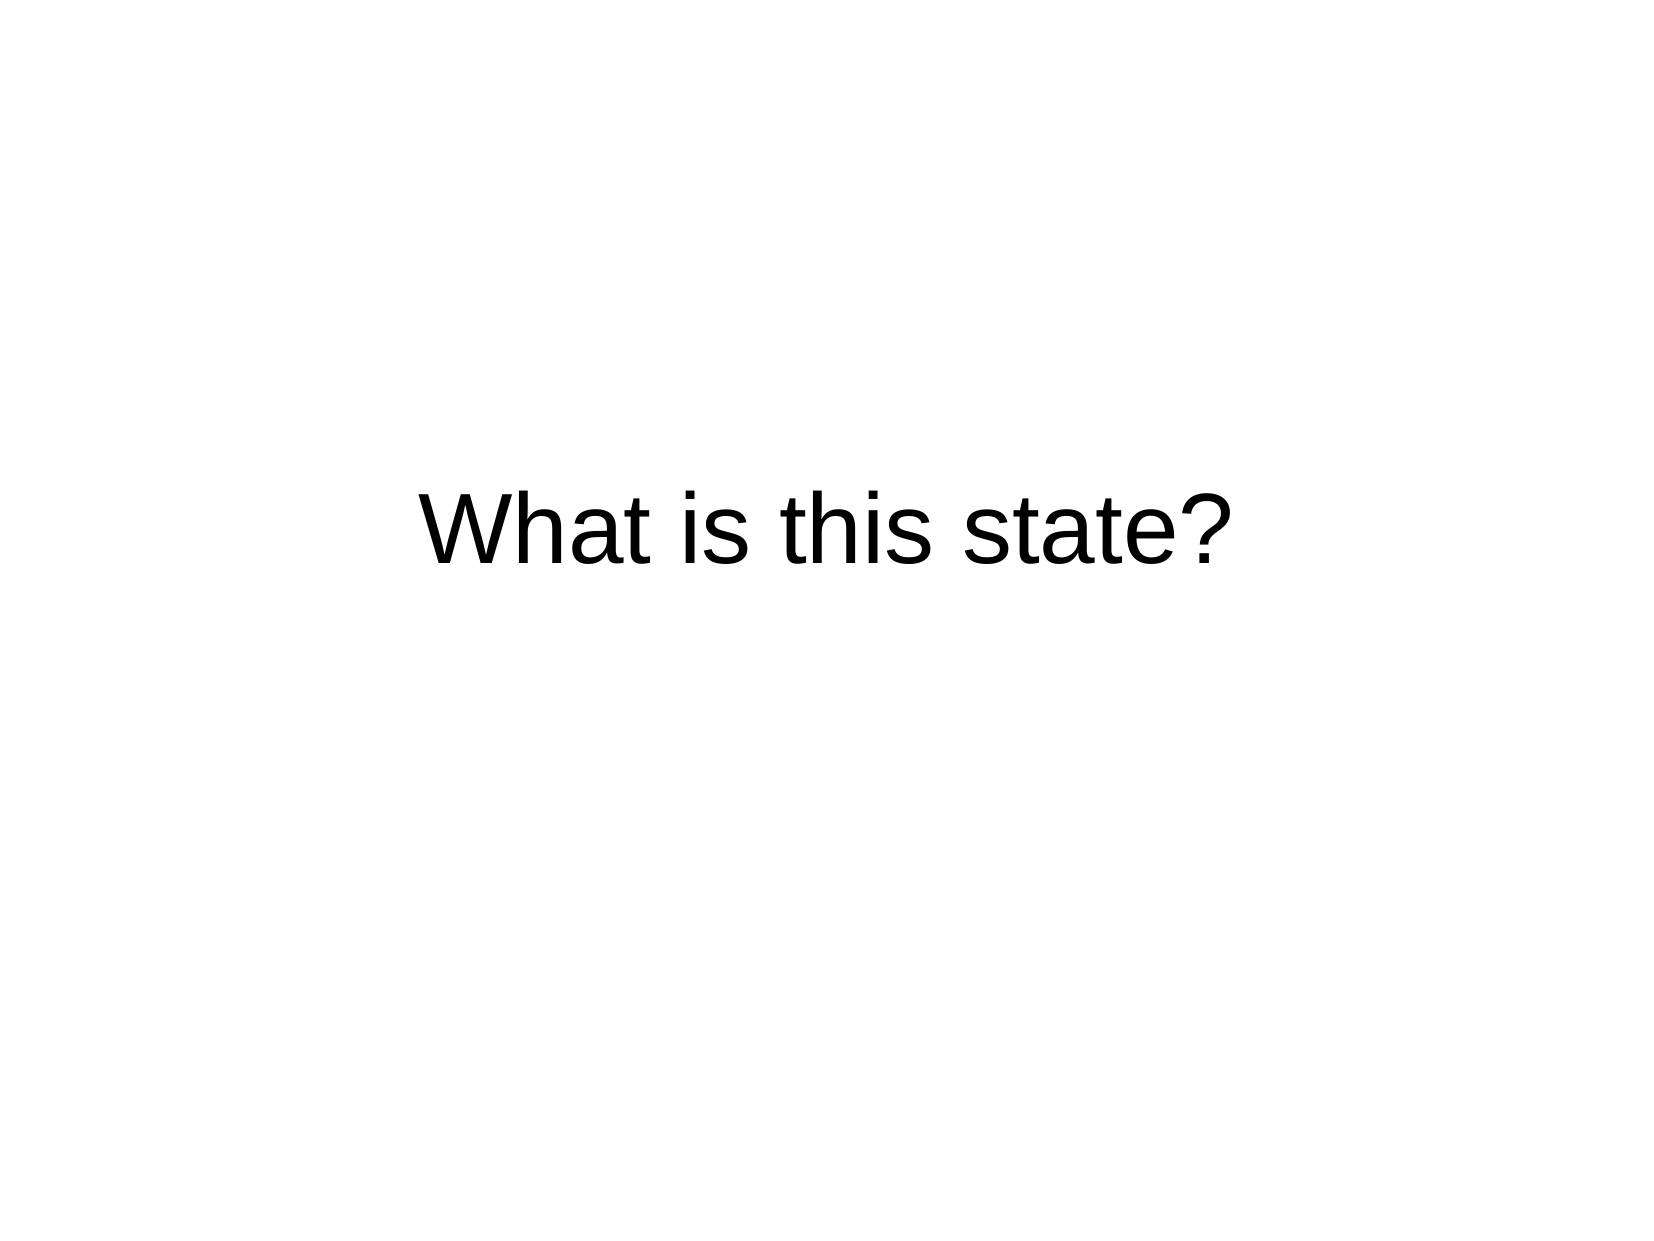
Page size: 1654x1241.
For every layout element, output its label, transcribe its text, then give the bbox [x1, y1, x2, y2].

subtitle What is this state? [82, 49, 1571, 1010]
